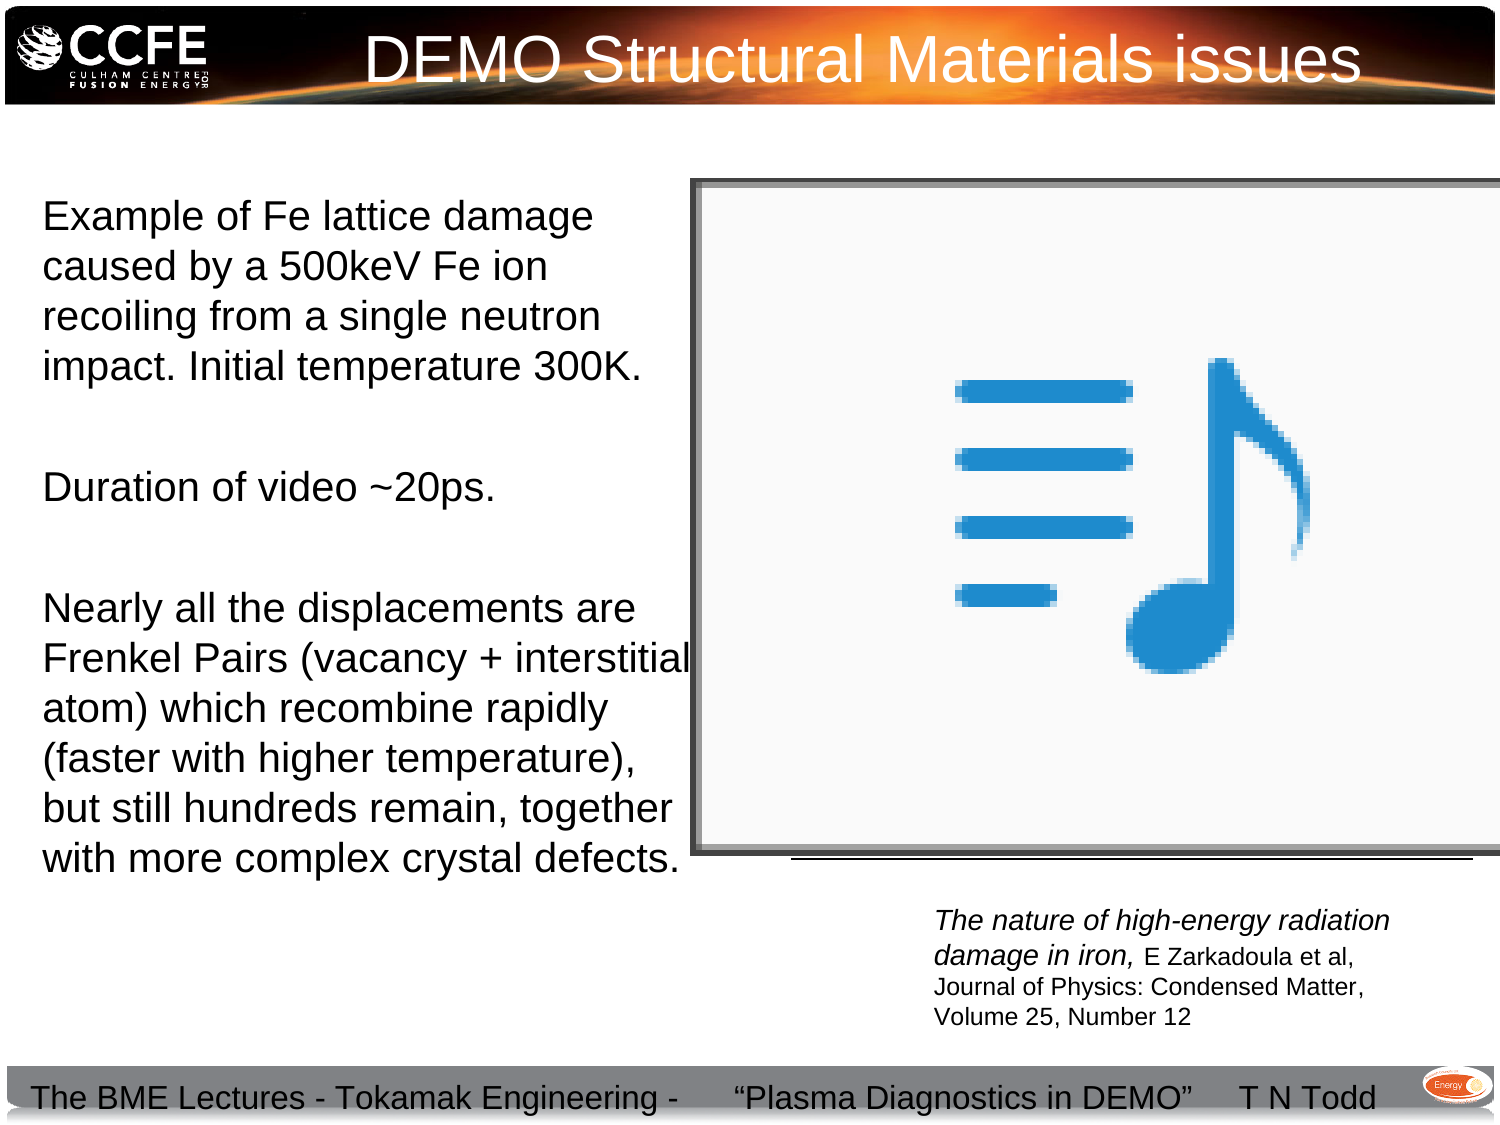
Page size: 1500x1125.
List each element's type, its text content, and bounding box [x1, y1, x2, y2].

picture [7, 1066, 1494, 1125]
picture [5, 6, 199, 105]
text_box [689, 177, 1500, 857]
text_box The nature of high-energy radiation damage in iron, E Zarkadoula et al, Journal of Physics: Condensed Matter, Volume 25, Number 12 [797, 893, 1424, 986]
text_box DEMO Structural Materials issues [199, 0, 1500, 119]
text_box Example of Fe lattice damage caused by a 500keV Fe ion recoiling from a single neutron impact. Initial temperature 300K. Duration of video ~20ps. Nearly all the displacements are Frenkel Pairs (vacancy + interstitial atom) which recombine rapidly (faster with higher temperature), but still hundreds remain, together with more complex crystal defects. [0, 181, 716, 979]
